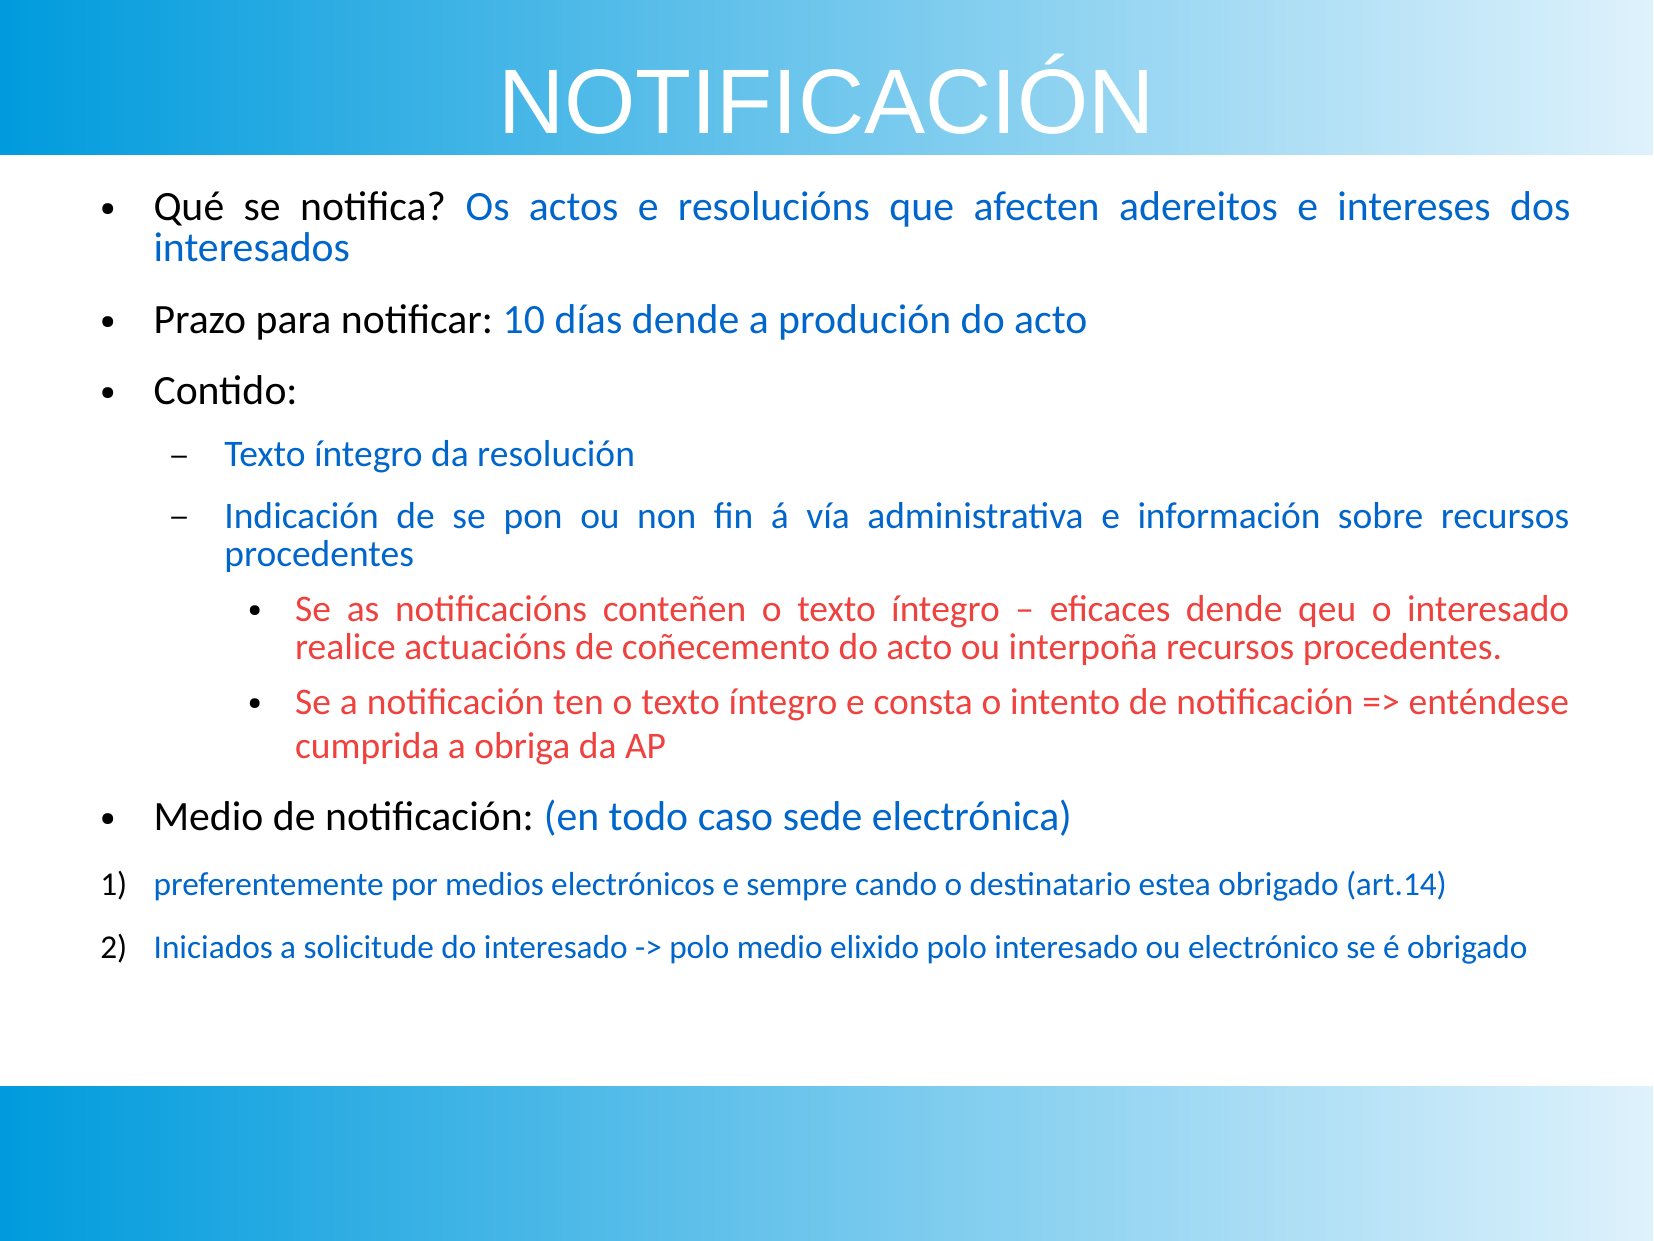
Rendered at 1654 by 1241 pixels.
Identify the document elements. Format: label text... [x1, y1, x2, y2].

list Qué se notifica? Os actos e resolucións que afecten adereitos e intereses dos interesados Prazo para notificar: 10 días dende a produción do acto Contido: Texto íntegro da resolución Indicación de se pon ou non fin á vía administrativa e información sobre recursos procedentes Se as notificacións conteñen o texto íntegro – eficaces dende qeu o interesado realice actuacións de coñecemento do acto ou interpoña recursos procedentes. Se a notificación ten o texto íntegro e consta o intento de notificación => enténdese cumprida a obriga da AP Medio de notificación: (en todo caso sede electrónica) preferentemente por medios electrónicos e sempre cando o destinatario estea obrigado (art.14) Iniciados a solicitude do interesado -> polo medio elixido polo interesado ou electrónico se é obrigado [82, 188, 1571, 1010]
title NOTIFICACIÓN [82, 49, 1571, 155]
